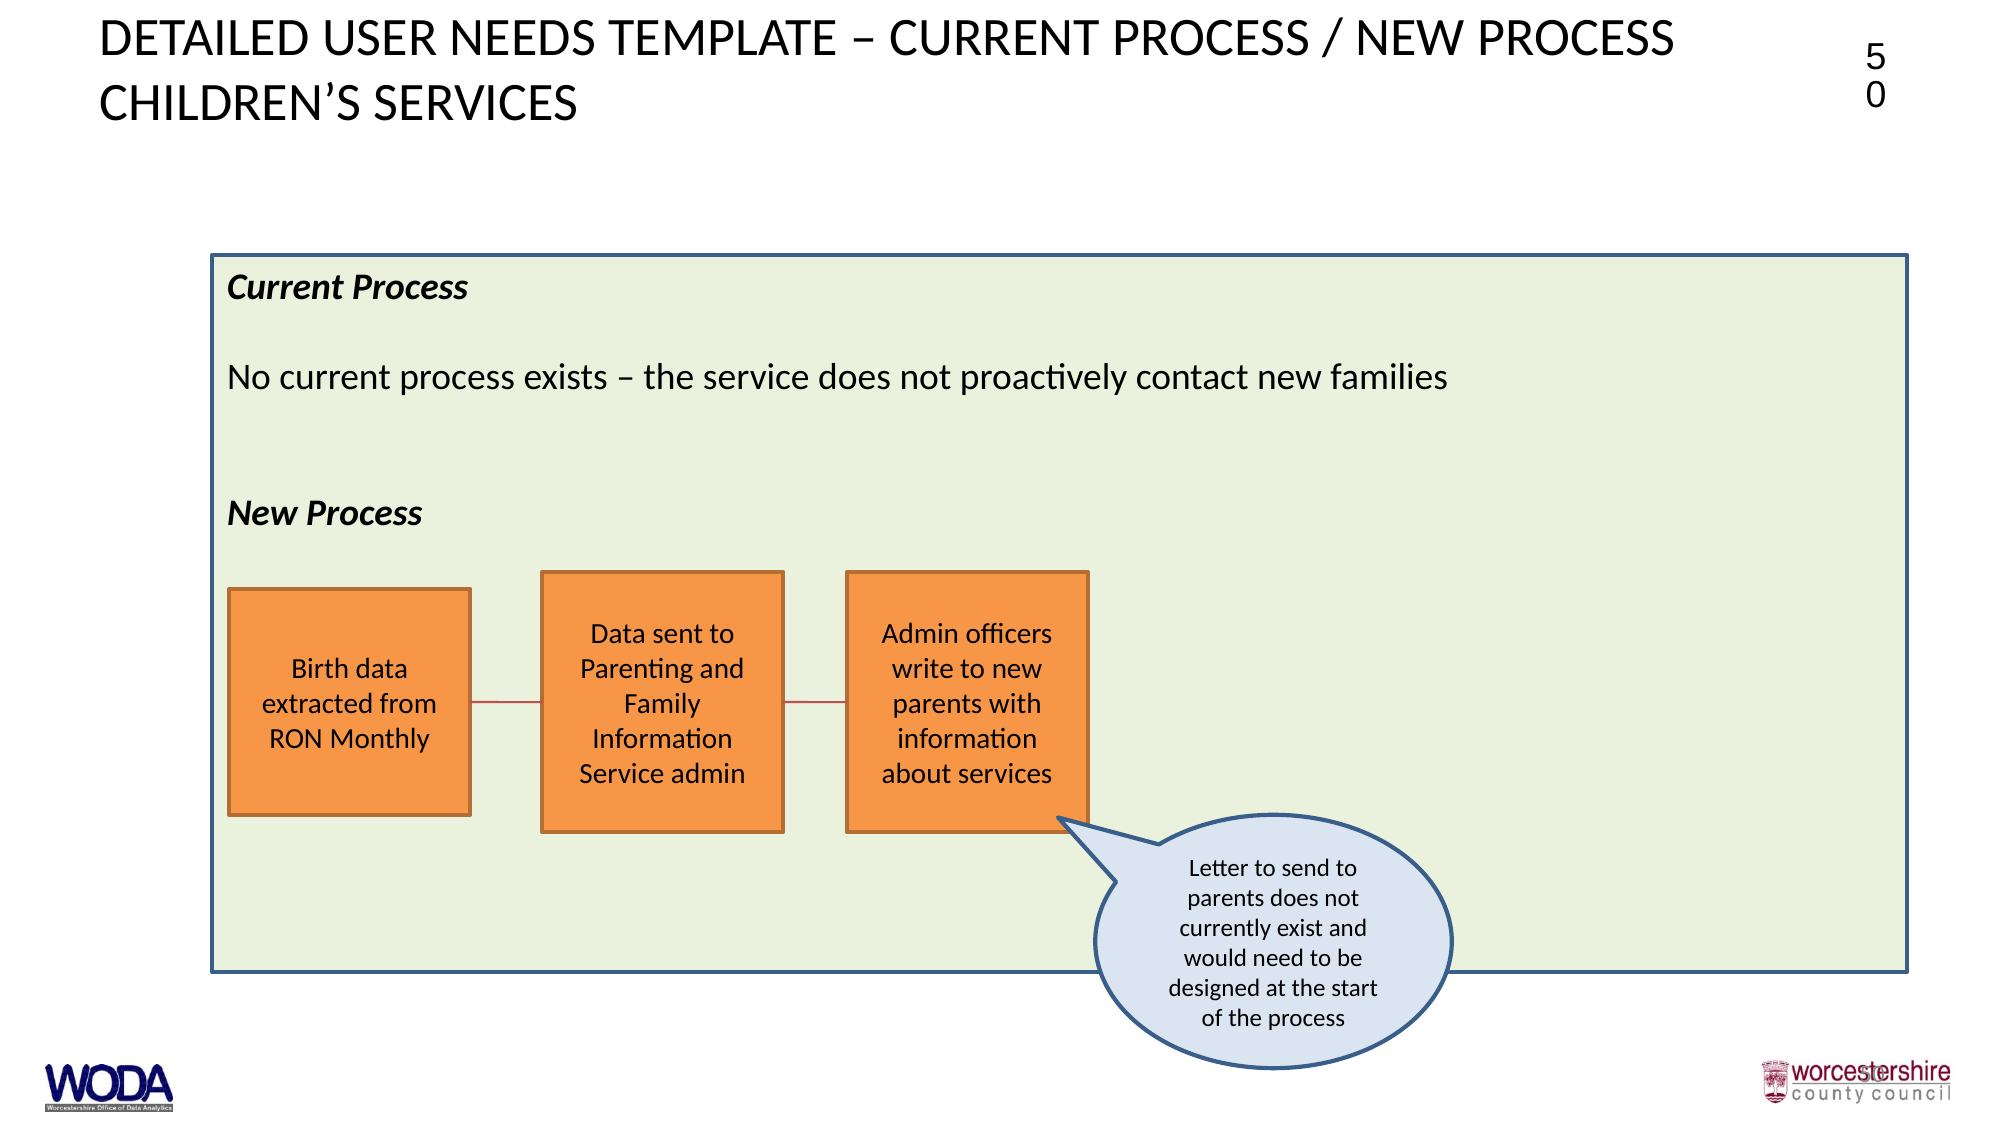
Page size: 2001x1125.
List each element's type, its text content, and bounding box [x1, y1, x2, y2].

text_box Current Process No current process exists – the service does not proactively contact new families New Process [212, 254, 1907, 972]
text_box Letter to send to parents does not currently exist and would need to be designed at the start of the process [1057, 814, 1452, 1069]
title DETAILED USER NEEDS TEMPLATE – CURRENT PROCESS / NEW PROCESS CHILDREN’S SERVICES [99, 1, 1900, 189]
picture [45, 1064, 173, 1112]
text_box Admin officers write to new parents with information about services [847, 572, 1088, 832]
slide_number <number> [1433, 1042, 1900, 1103]
picture [1749, 1049, 1971, 1114]
text_box Birth data extracted from RON Monthly [229, 589, 470, 815]
text_box Data sent to Parenting and Family Information Service admin [542, 572, 783, 832]
